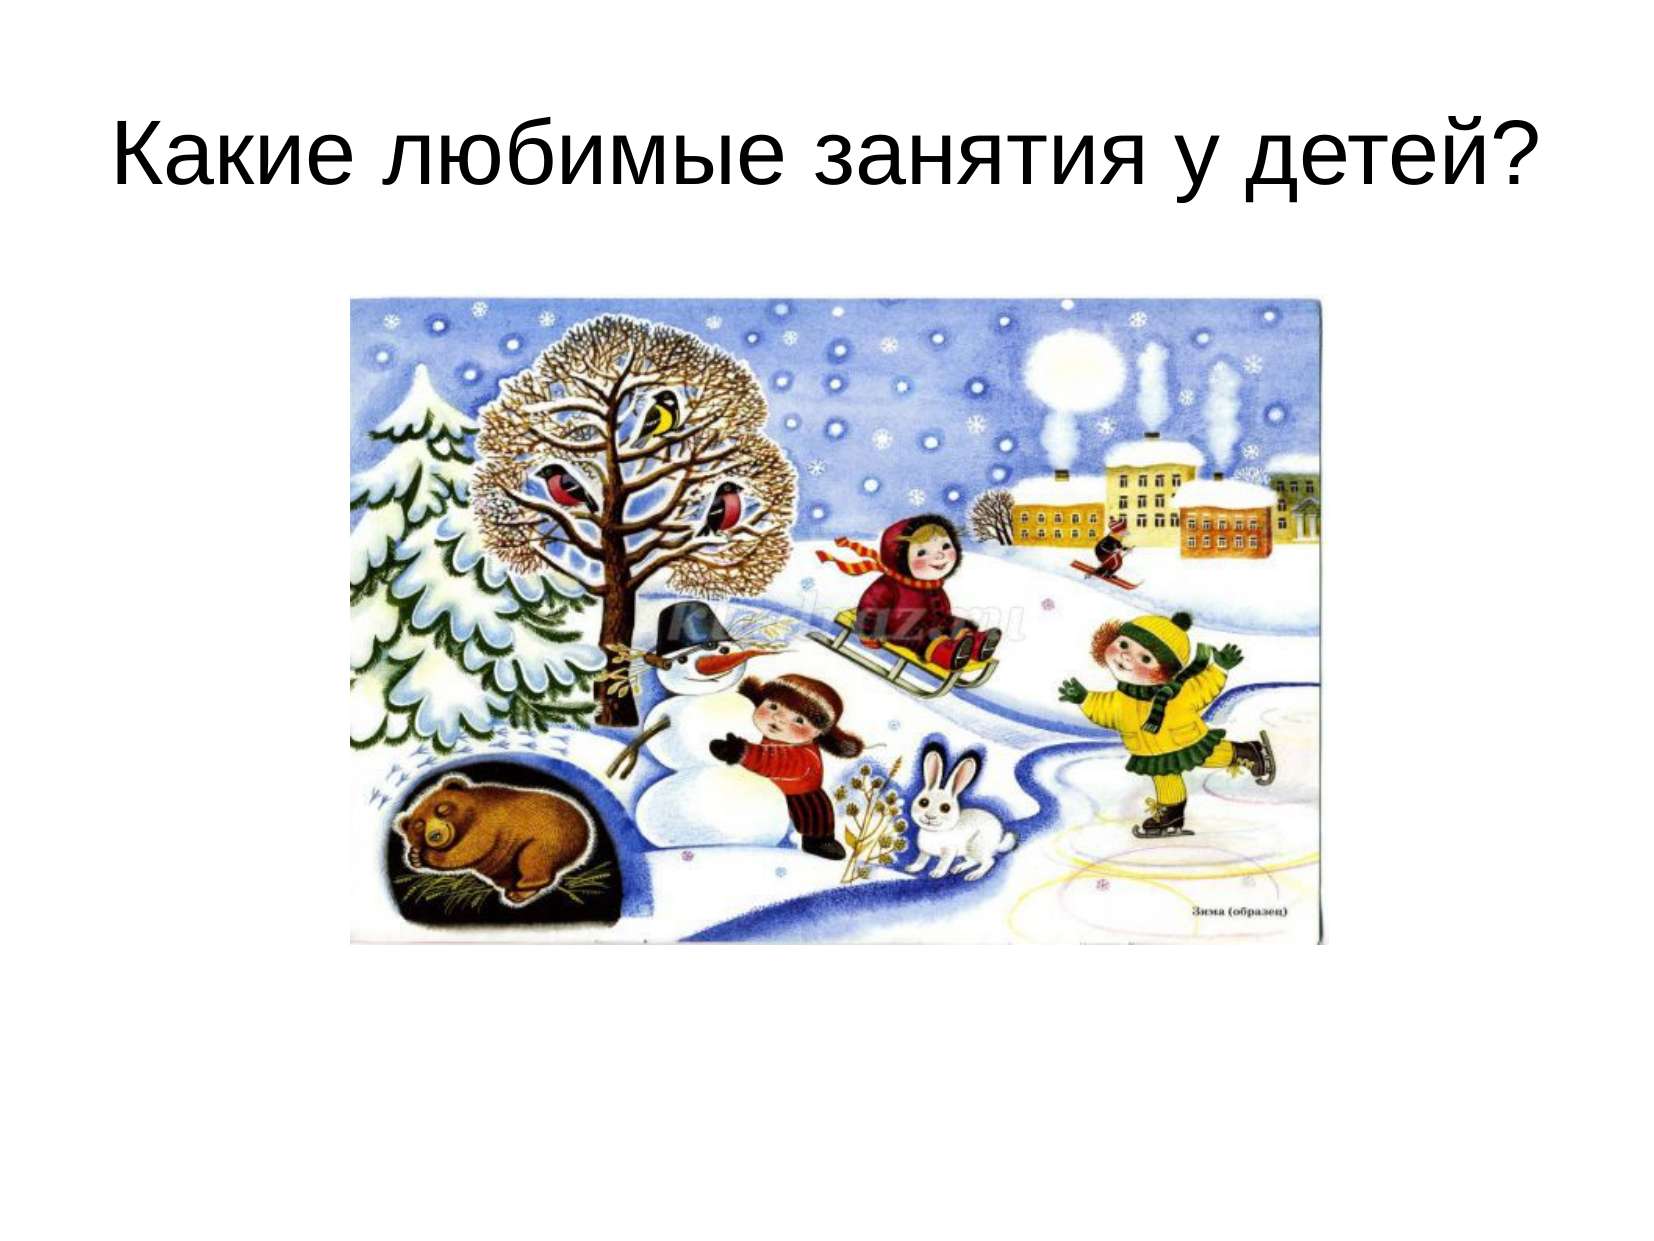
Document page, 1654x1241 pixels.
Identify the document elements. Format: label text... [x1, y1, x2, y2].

picture [350, 294, 1329, 945]
title Какие любимые занятия у детей? [82, 56, 1571, 250]
